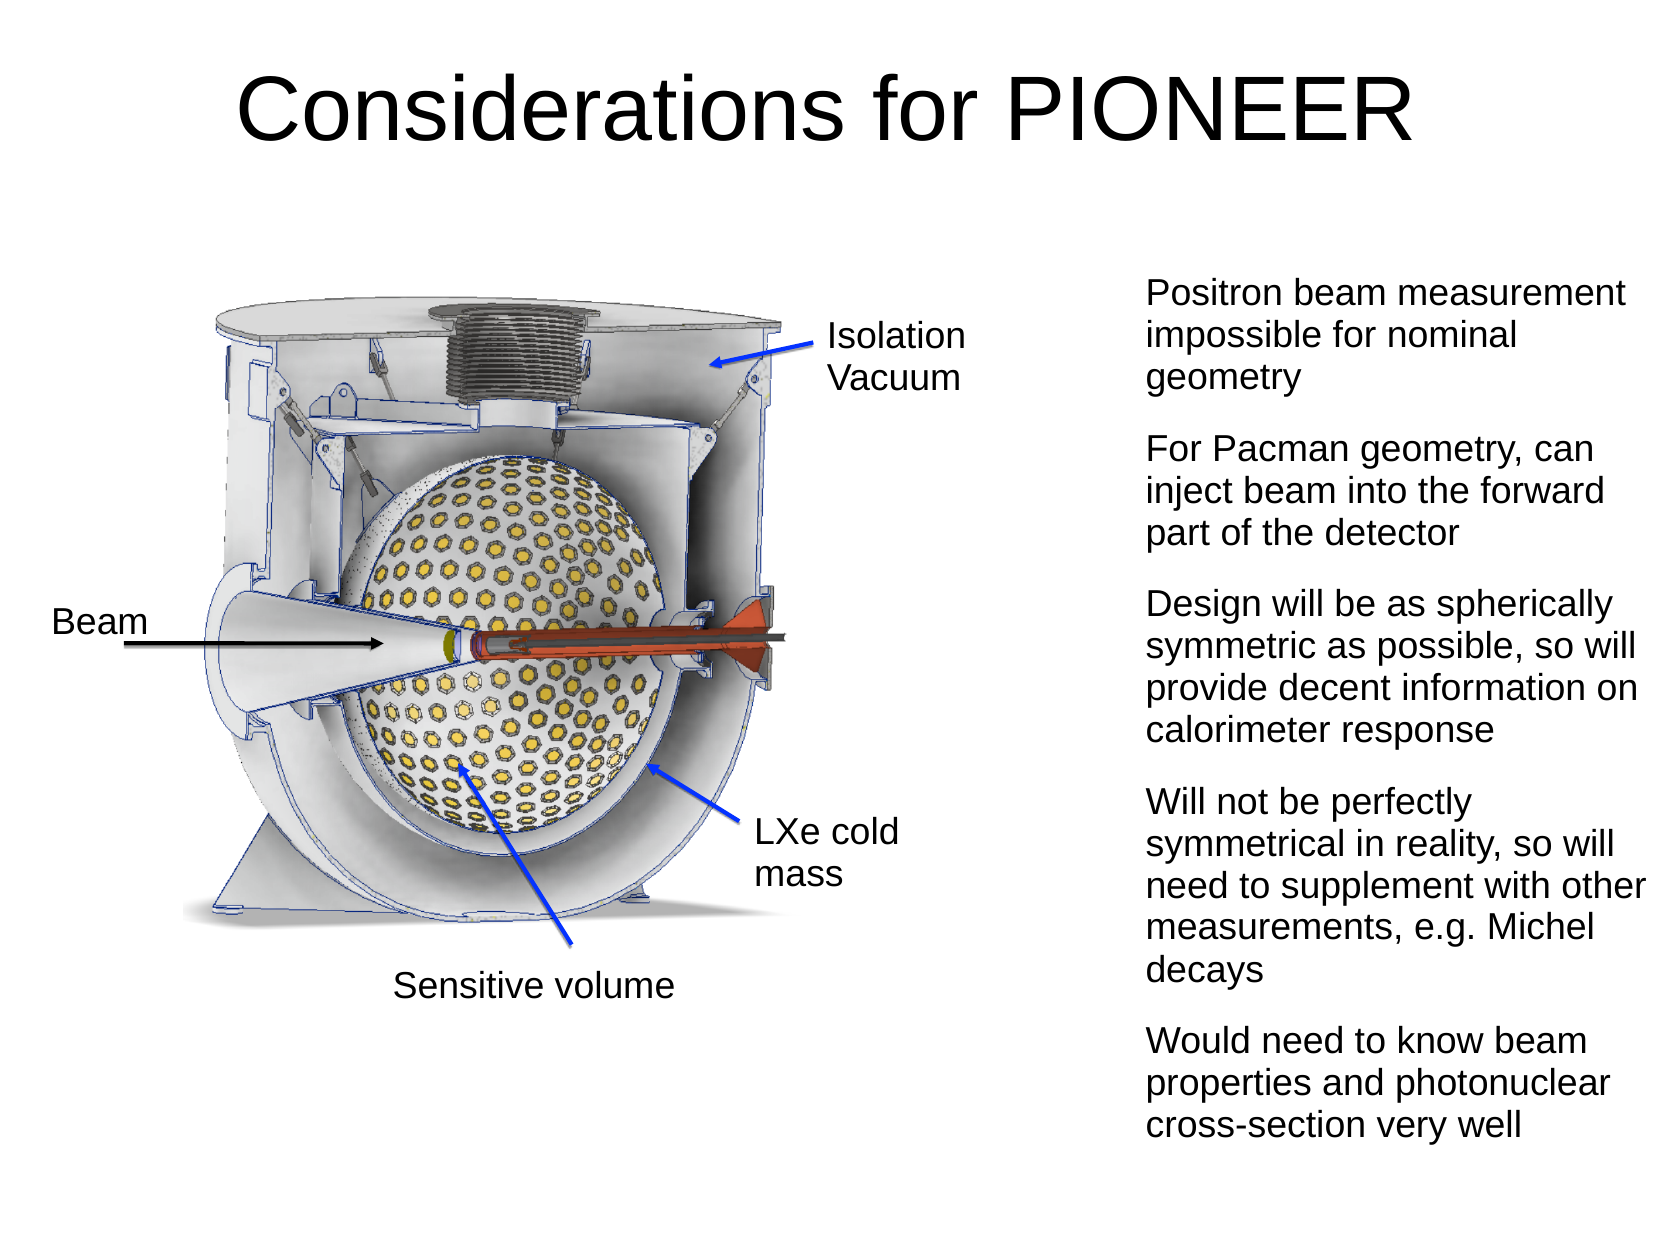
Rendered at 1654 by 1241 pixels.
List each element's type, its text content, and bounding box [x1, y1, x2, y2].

list Positron beam measurement impossible for nominal geometry For Pacman geometry, can inject beam into the forward part of the detector Design will be as spherically symmetric as possible, so will provide decent information on calorimeter response Will not be perfectly symmetrical in reality, so will need to supplement with other measurements, e.g. Michel decays Would need to know beam properties and photonuclear cross-section very well [1074, 271, 1654, 1028]
title Considerations for PIONEER [82, 5, 1571, 213]
text_box Beam [36, 592, 238, 650]
text_box LXe cold mass [739, 803, 969, 903]
text_box Isolation Vacuum [812, 307, 1111, 407]
text_box Sensitive volume [377, 956, 827, 1014]
picture [183, 272, 813, 941]
